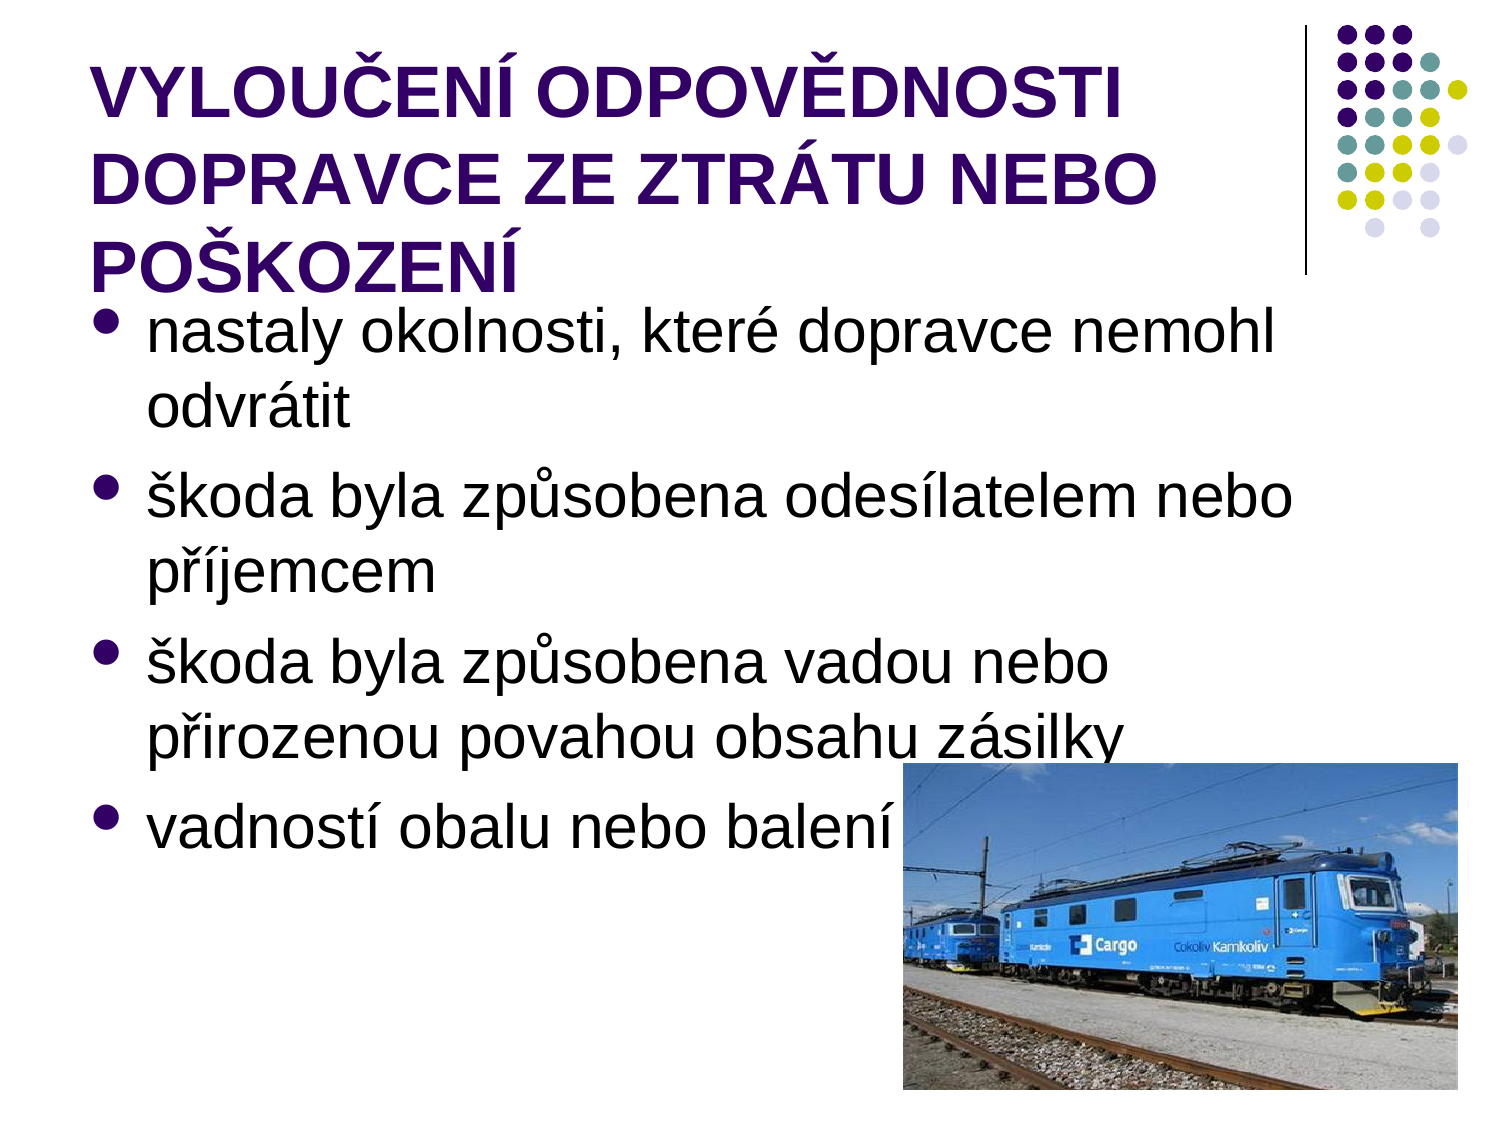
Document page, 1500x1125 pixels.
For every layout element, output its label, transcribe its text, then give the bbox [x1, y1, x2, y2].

title VYLOUČENÍ ODPOVĚDNOSTI DOPRAVCE ZE ZTRÁTU NEBO POŠKOZENÍ [74, 19, 1313, 315]
picture [903, 763, 1458, 1090]
list nastaly okolnosti, které dopravce nemohl odvrátit škoda byla způsobena odesílatelem nebo příjemcem škoda byla způsobena vadou nebo přirozenou povahou obsahu zásilky vadností obalu nebo balení [75, 282, 1426, 1006]
